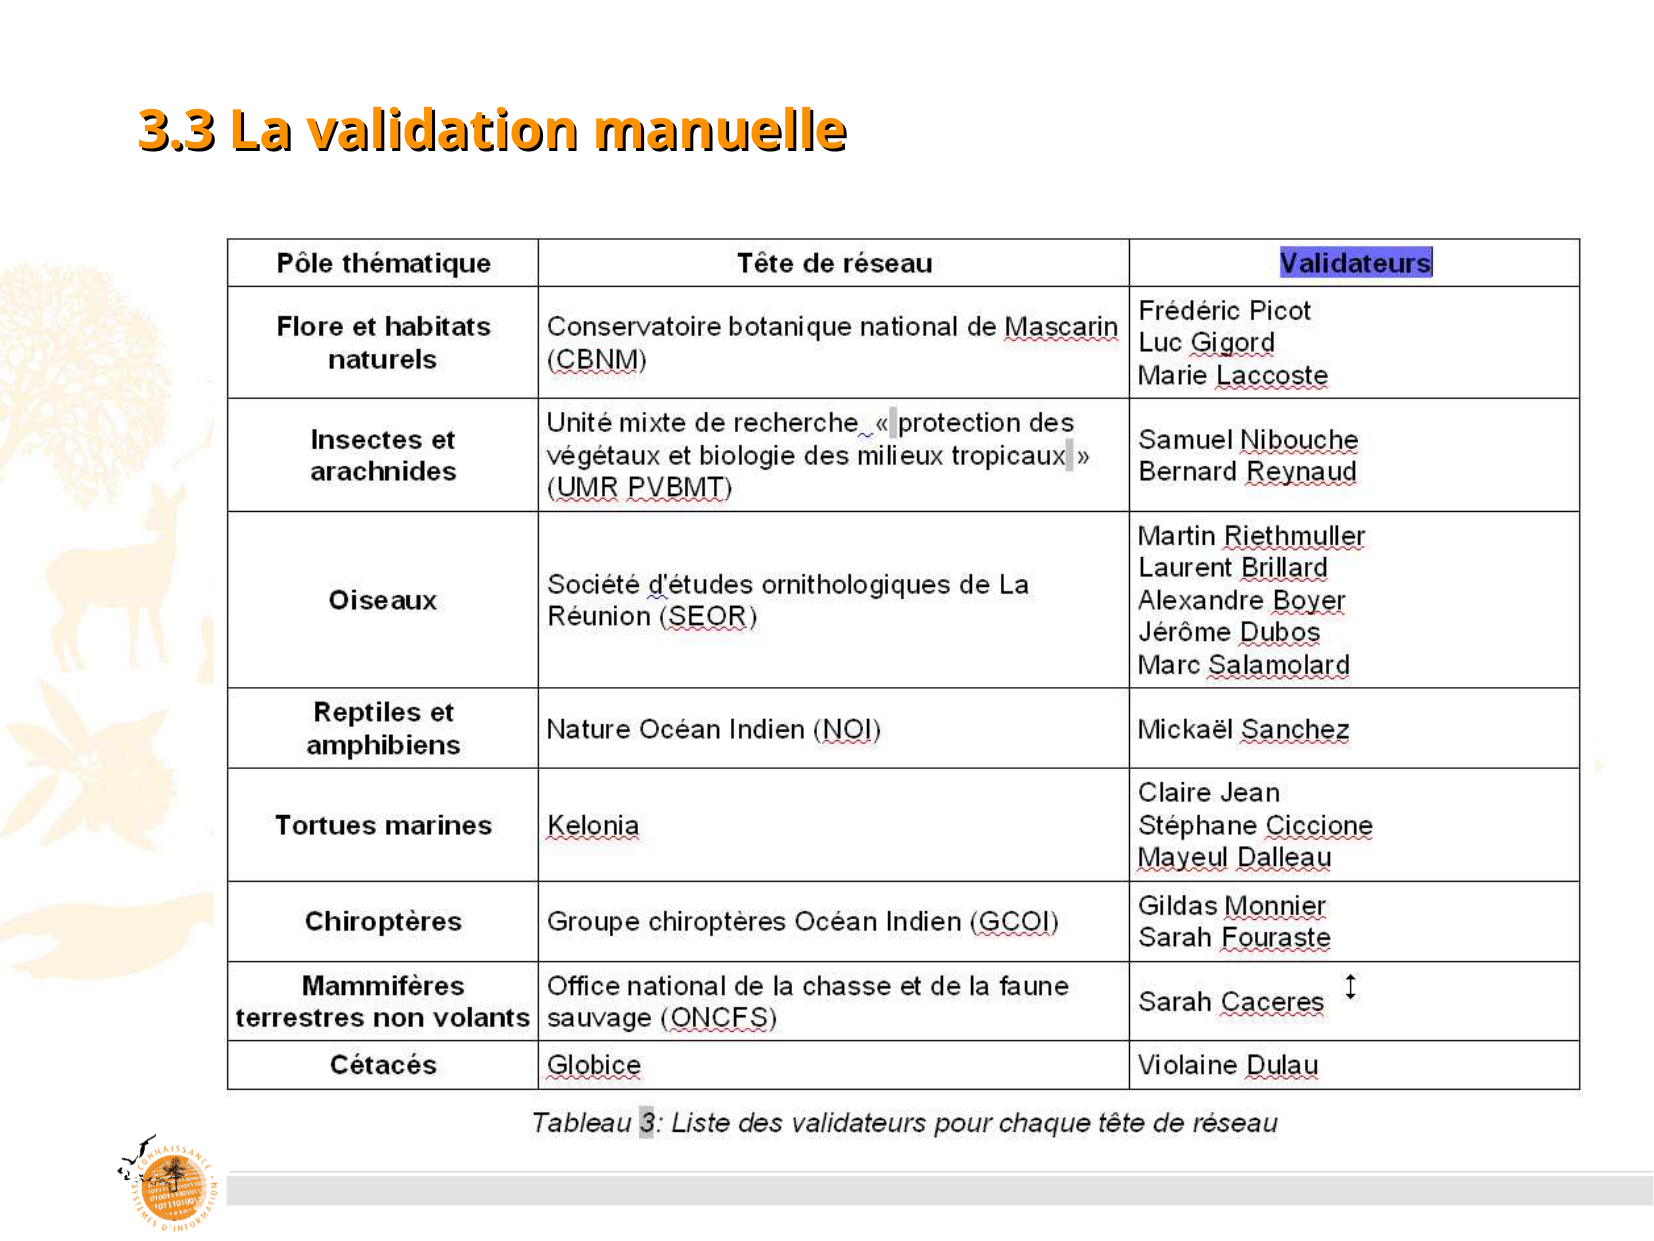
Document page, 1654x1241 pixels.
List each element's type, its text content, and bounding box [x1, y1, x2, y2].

title 3.3 La validation manuelle [118, 49, 1607, 207]
picture [0, 0, 1654, 1241]
